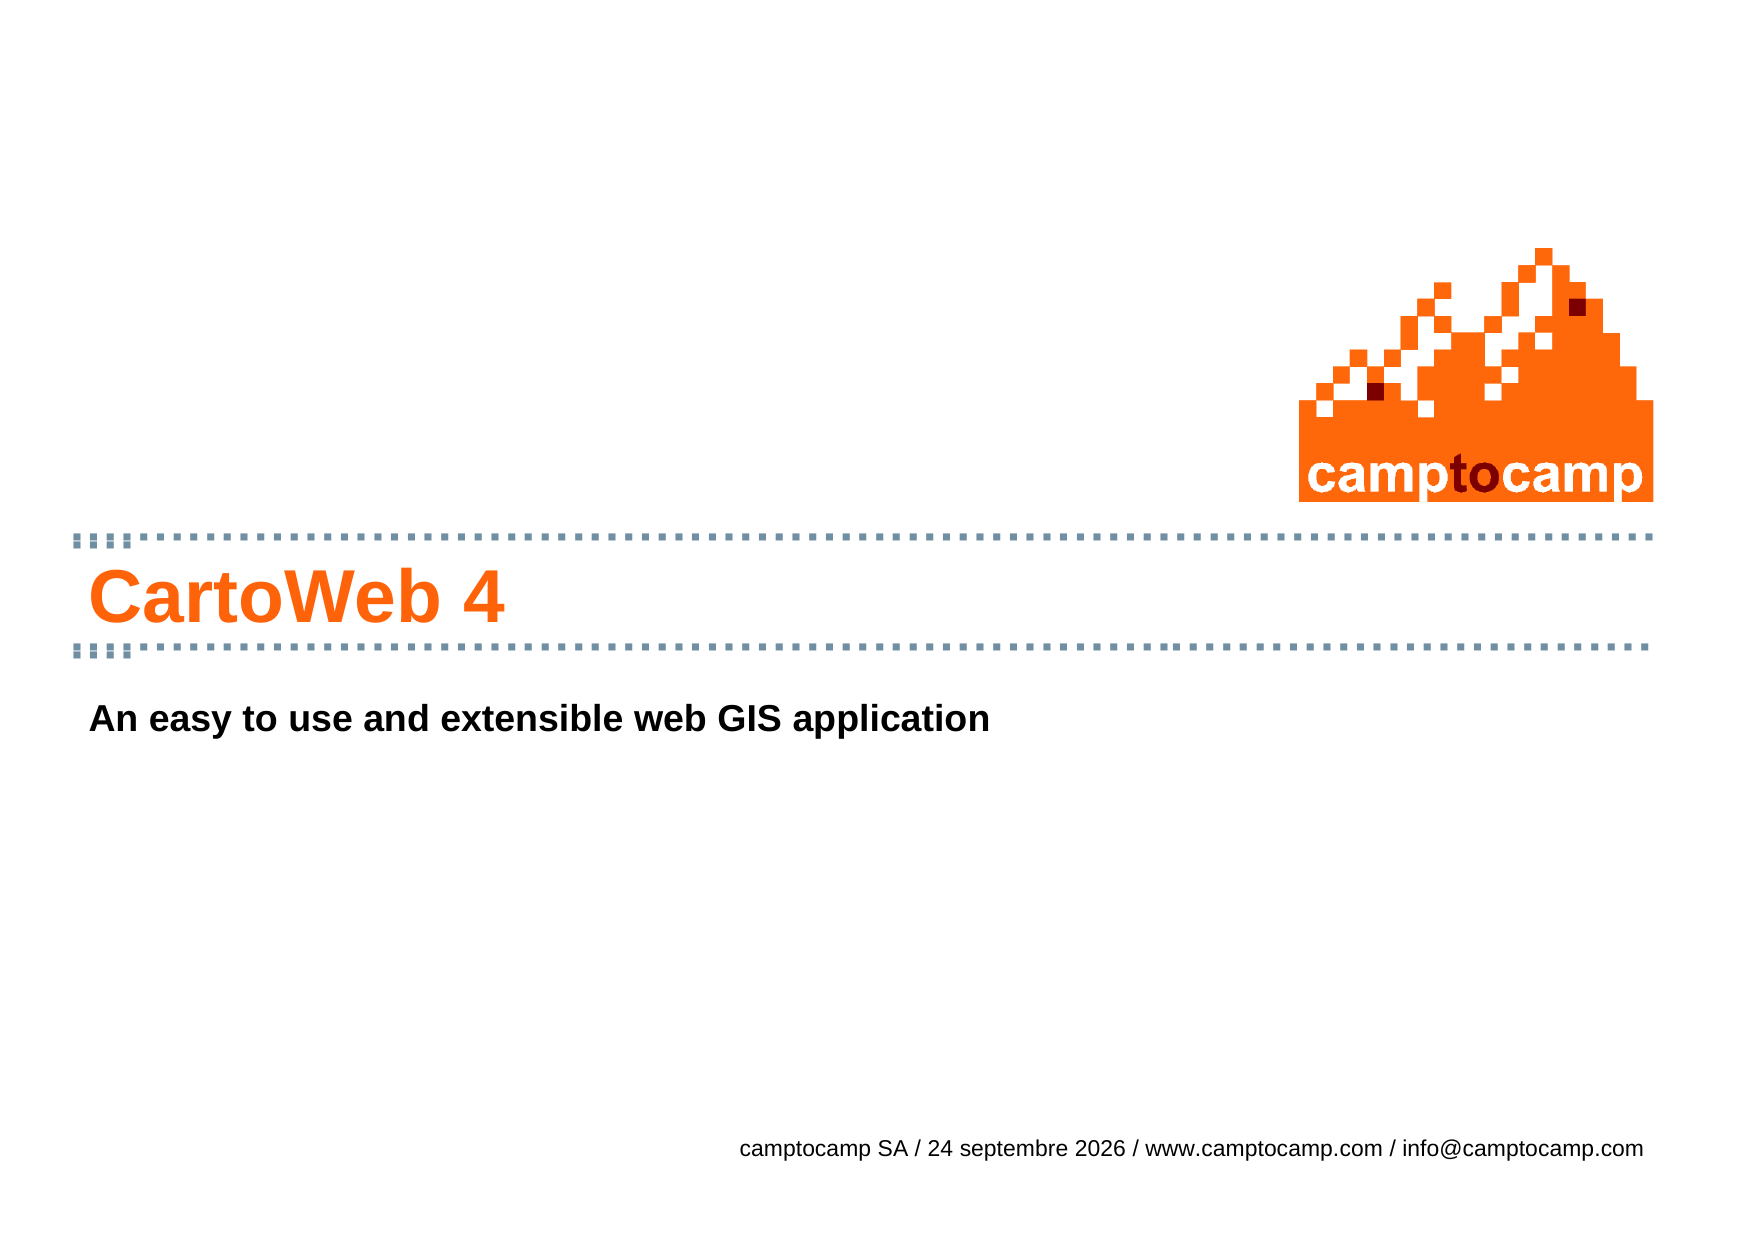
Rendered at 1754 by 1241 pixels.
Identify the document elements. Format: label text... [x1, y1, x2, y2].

picture [1299, 248, 1654, 502]
title CartoWeb 4 [88, 550, 1648, 643]
subtitle An easy to use and extensible web GIS application [88, 696, 1562, 741]
